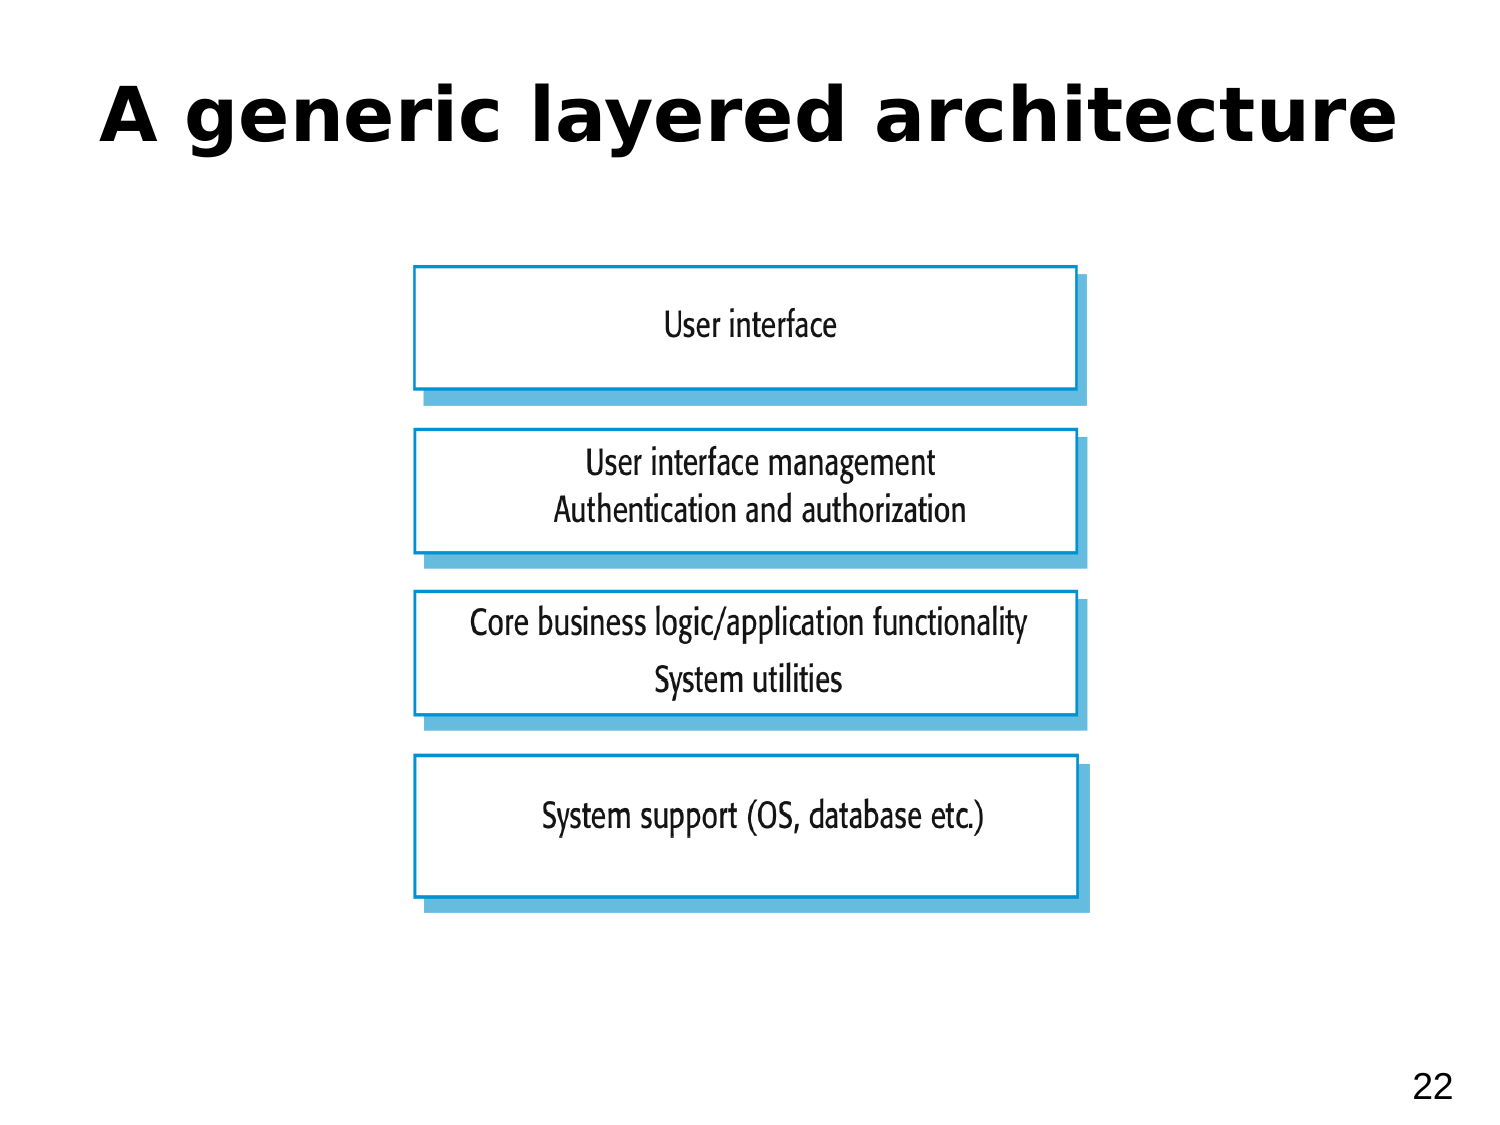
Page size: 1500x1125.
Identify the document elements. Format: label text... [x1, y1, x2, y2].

title A generic layered architecture [75, 44, 1425, 177]
picture [301, 263, 1199, 916]
